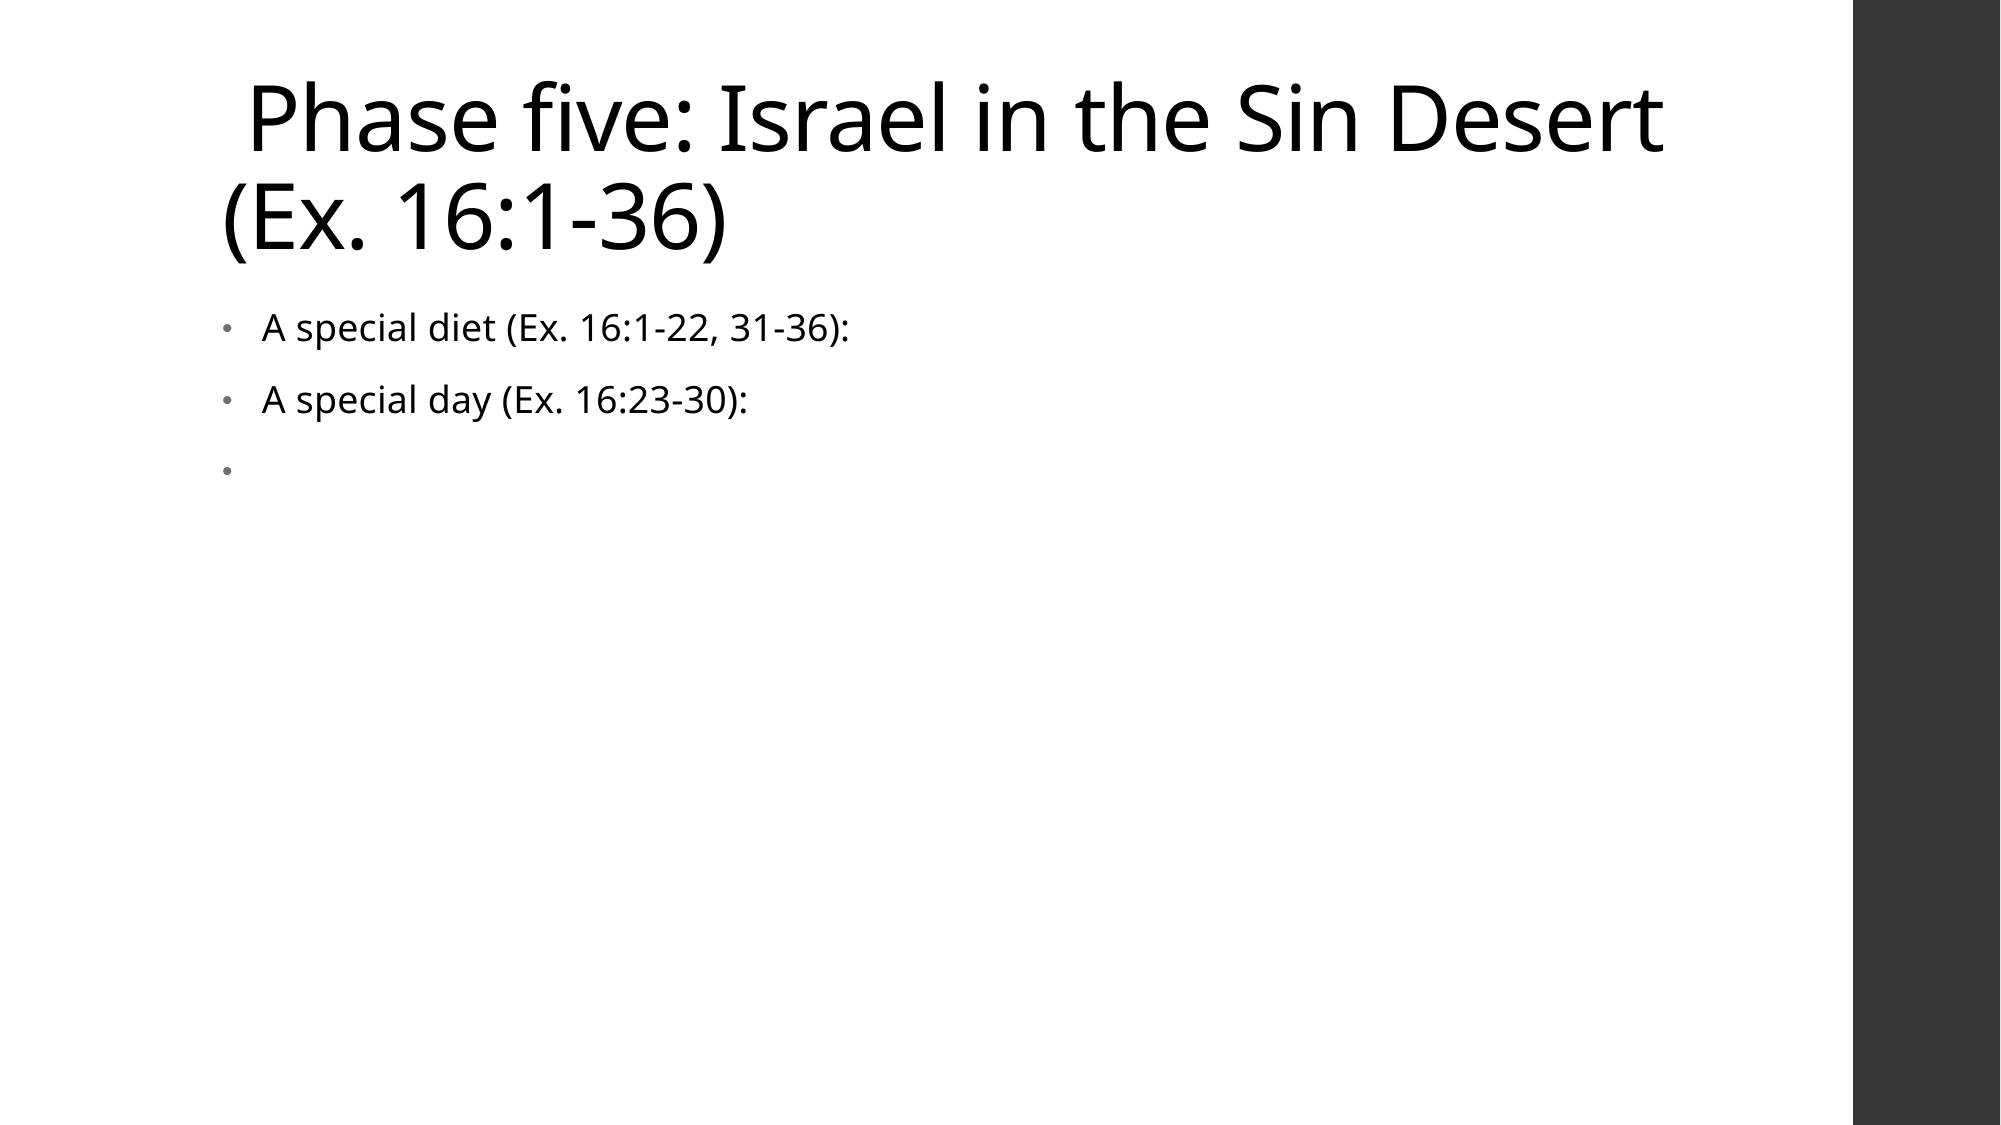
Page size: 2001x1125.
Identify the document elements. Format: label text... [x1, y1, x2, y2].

list A special diet (Ex. 16:1-22, 31-36): A special day (Ex. 16:23-30): [206, 299, 1617, 1014]
title Phase five: Israel in the Sin Desert (Ex. 16:1-36) [206, 60, 1797, 278]
